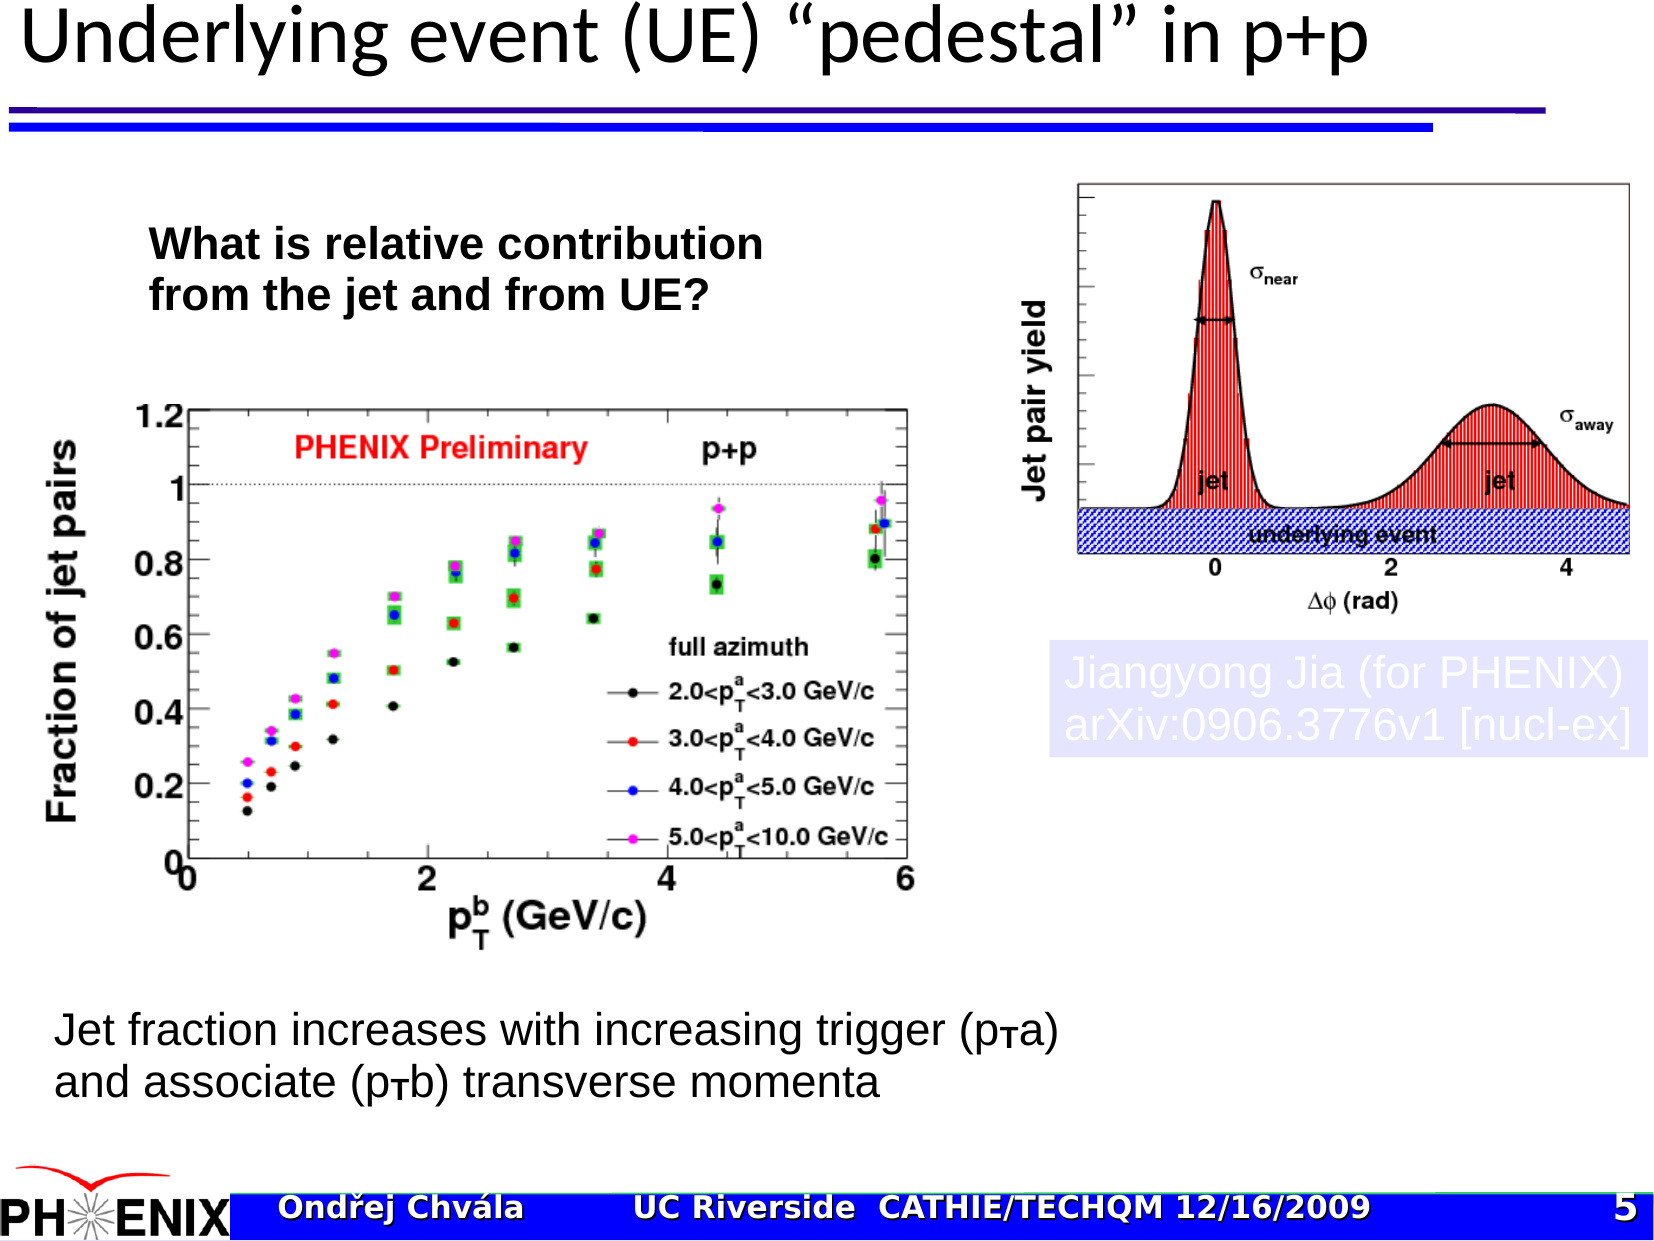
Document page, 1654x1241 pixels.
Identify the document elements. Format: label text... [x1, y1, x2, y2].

text_box Jet fraction increases with increasing trigger (pTa) and associate (pTb) transverse momenta [39, 997, 1088, 1139]
text_box Jiangyong Jia (for PHENIX) arXiv:0906.3776v1 [nucl-ex] [1049, 639, 1648, 758]
text_box What is relative contribution from the jet and from UE? [133, 210, 793, 328]
title Underlying event (UE) “pedestal” in p+p [19, 0, 1635, 97]
picture [0, 0, 1654, 1240]
